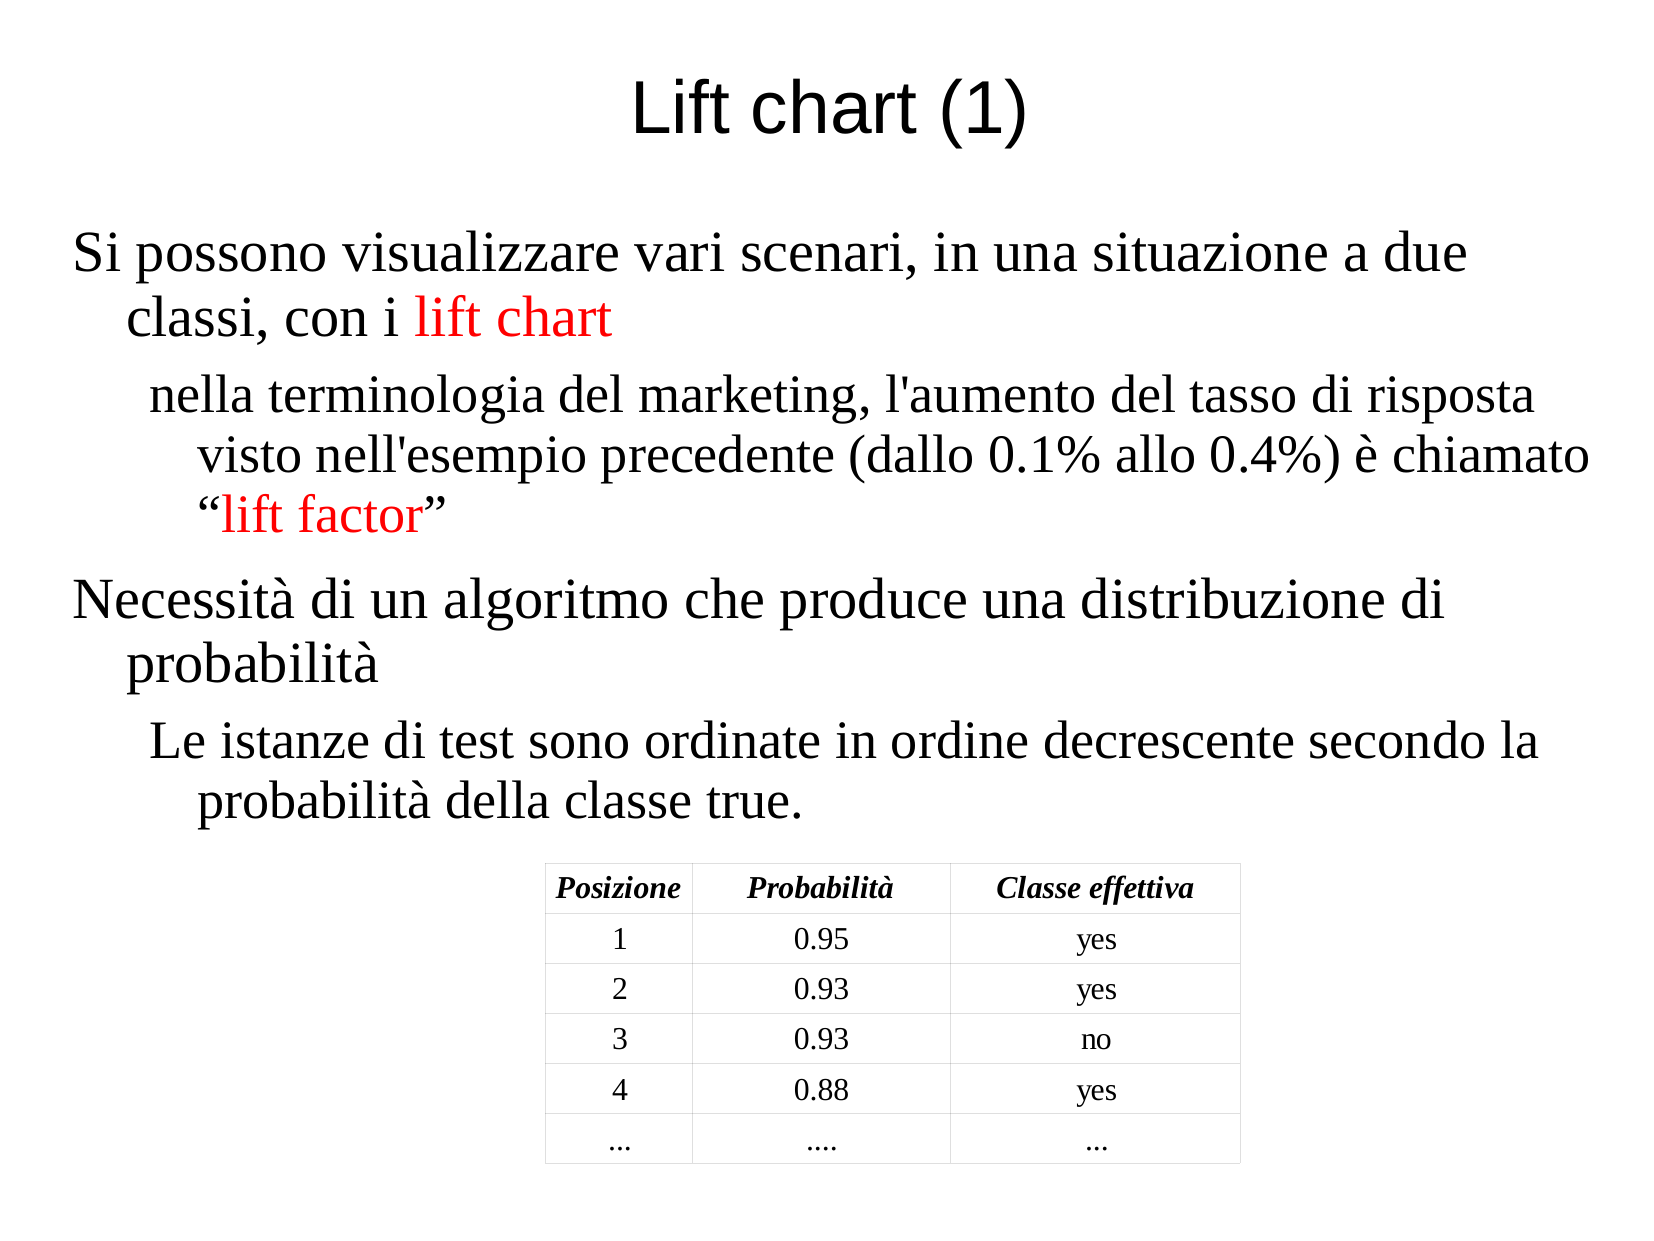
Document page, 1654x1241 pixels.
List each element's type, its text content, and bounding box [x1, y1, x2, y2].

title Lift chart (1) [52, 42, 1608, 173]
chart [544, 863, 1268, 1183]
list Si possono visualizzare vari scenari, in una situazione a due classi, con i lift chart nella terminologia del marketing, l'aumento del tasso di risposta visto nell'esempio precedente (dallo 0.1% allo 0.4%) è chiamato “lift factor” Necessità di un algoritmo che produce una distribuzione di probabilità Le istanze di test sono ordinate in ordine decrescente secondo la probabilità della classe true. [55, 219, 1605, 1181]
